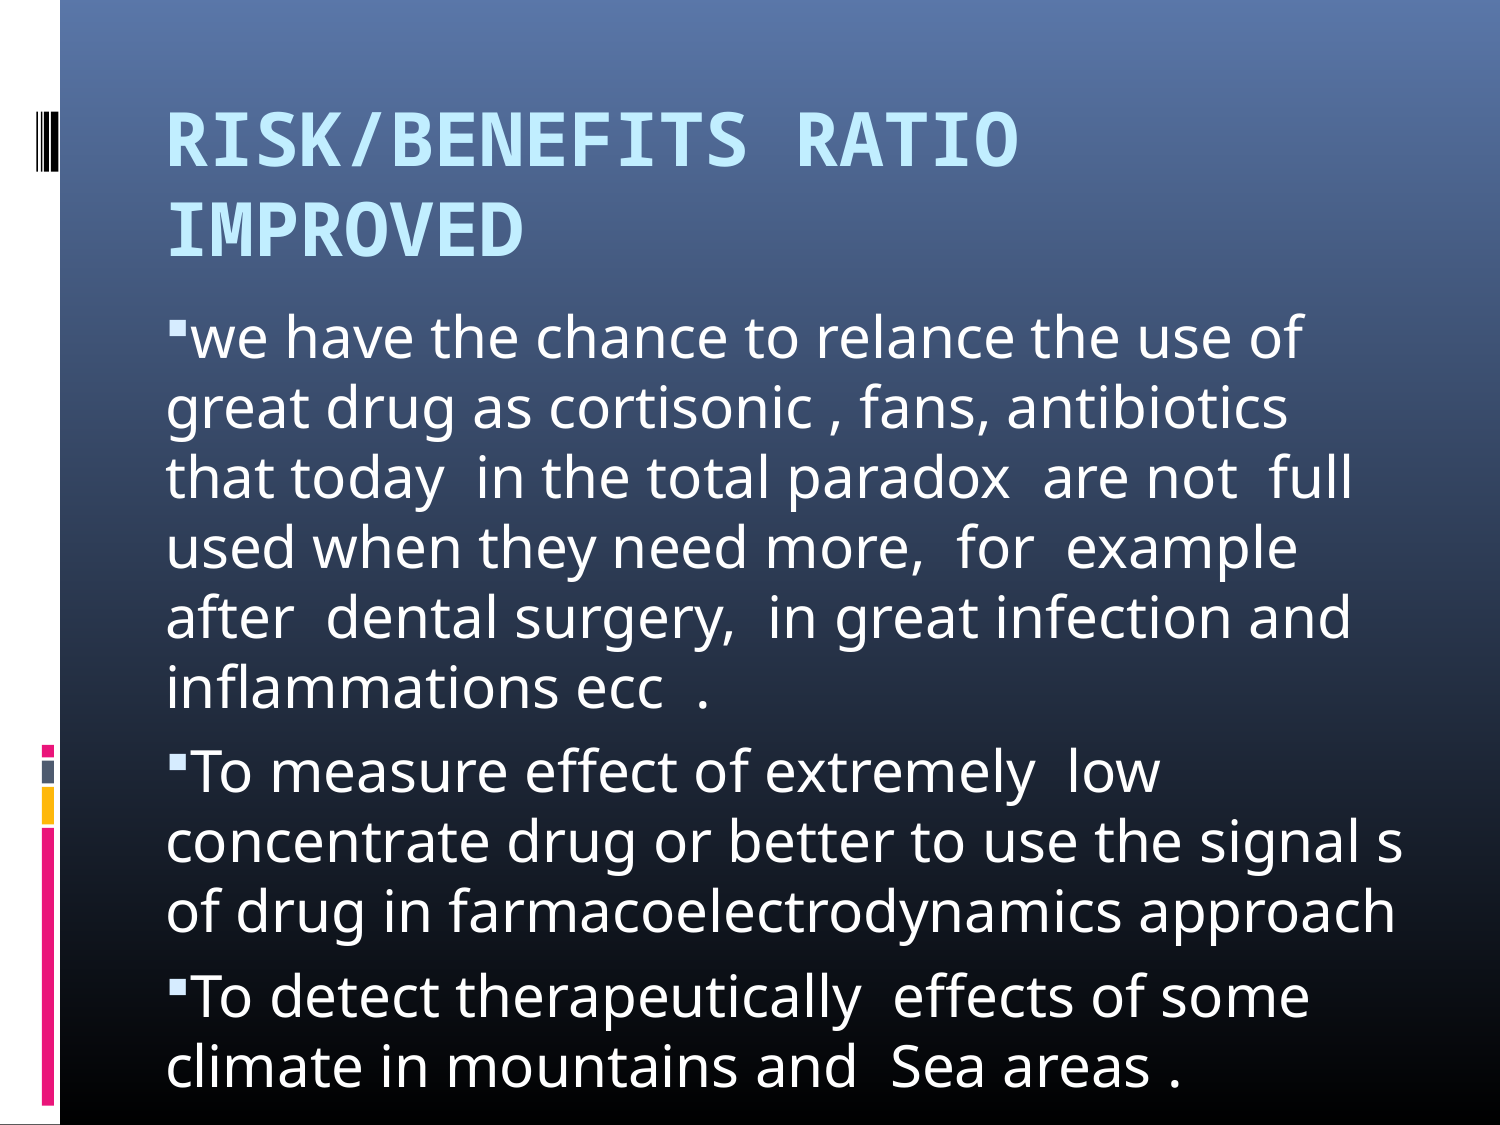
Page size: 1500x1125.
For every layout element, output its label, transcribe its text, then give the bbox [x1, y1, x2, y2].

text_box RISK/BENEFITS RATIO IMPROVED [150, 84, 1426, 237]
text_box we have the chance to relance the use of great drug as cortisonic , fans, antibiotics that today in the total paradox are not full used when they need more, for example after dental surgery, in great infection and inflammations ecc . To measure effect of extremely low concentrate drug or better to use the signal s of drug in farmacoelectrodynamics approach To detect therapeutically effects of some climate in mountains and Sea areas . To evaluate the therapeutical property of water [150, 292, 1426, 1043]
